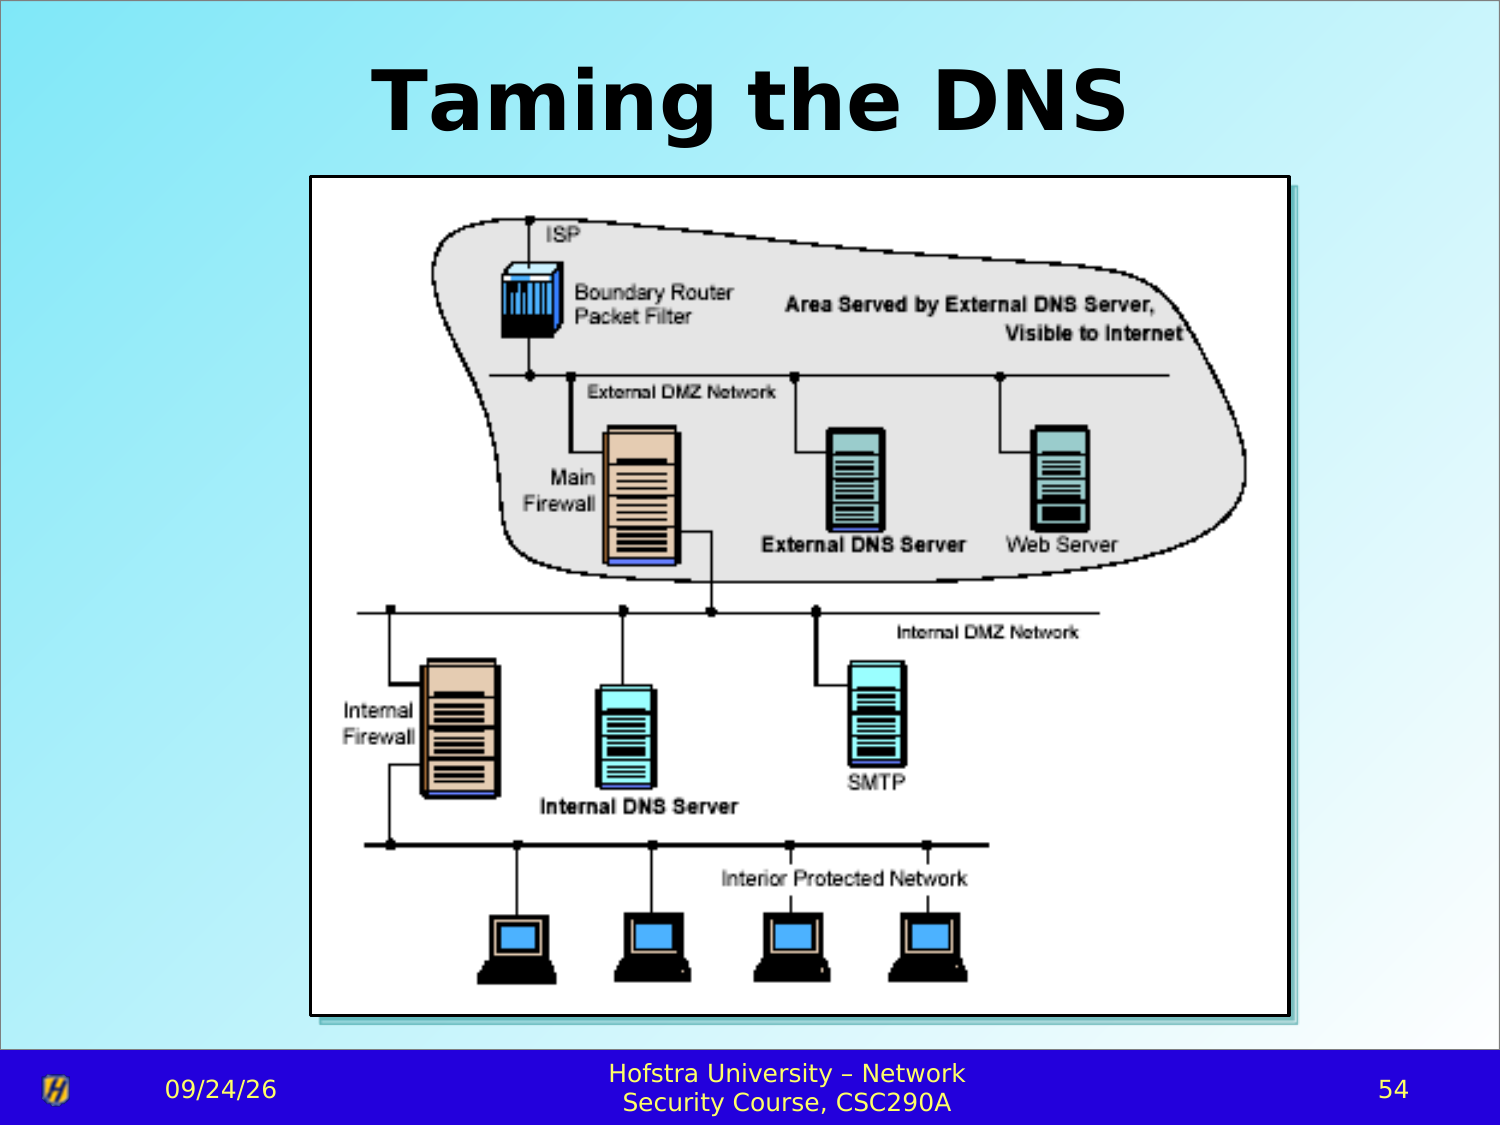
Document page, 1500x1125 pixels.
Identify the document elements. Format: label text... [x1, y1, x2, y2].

picture [37, 1072, 76, 1110]
title Taming the DNS [112, 41, 1391, 158]
picture [312, 178, 1288, 1015]
